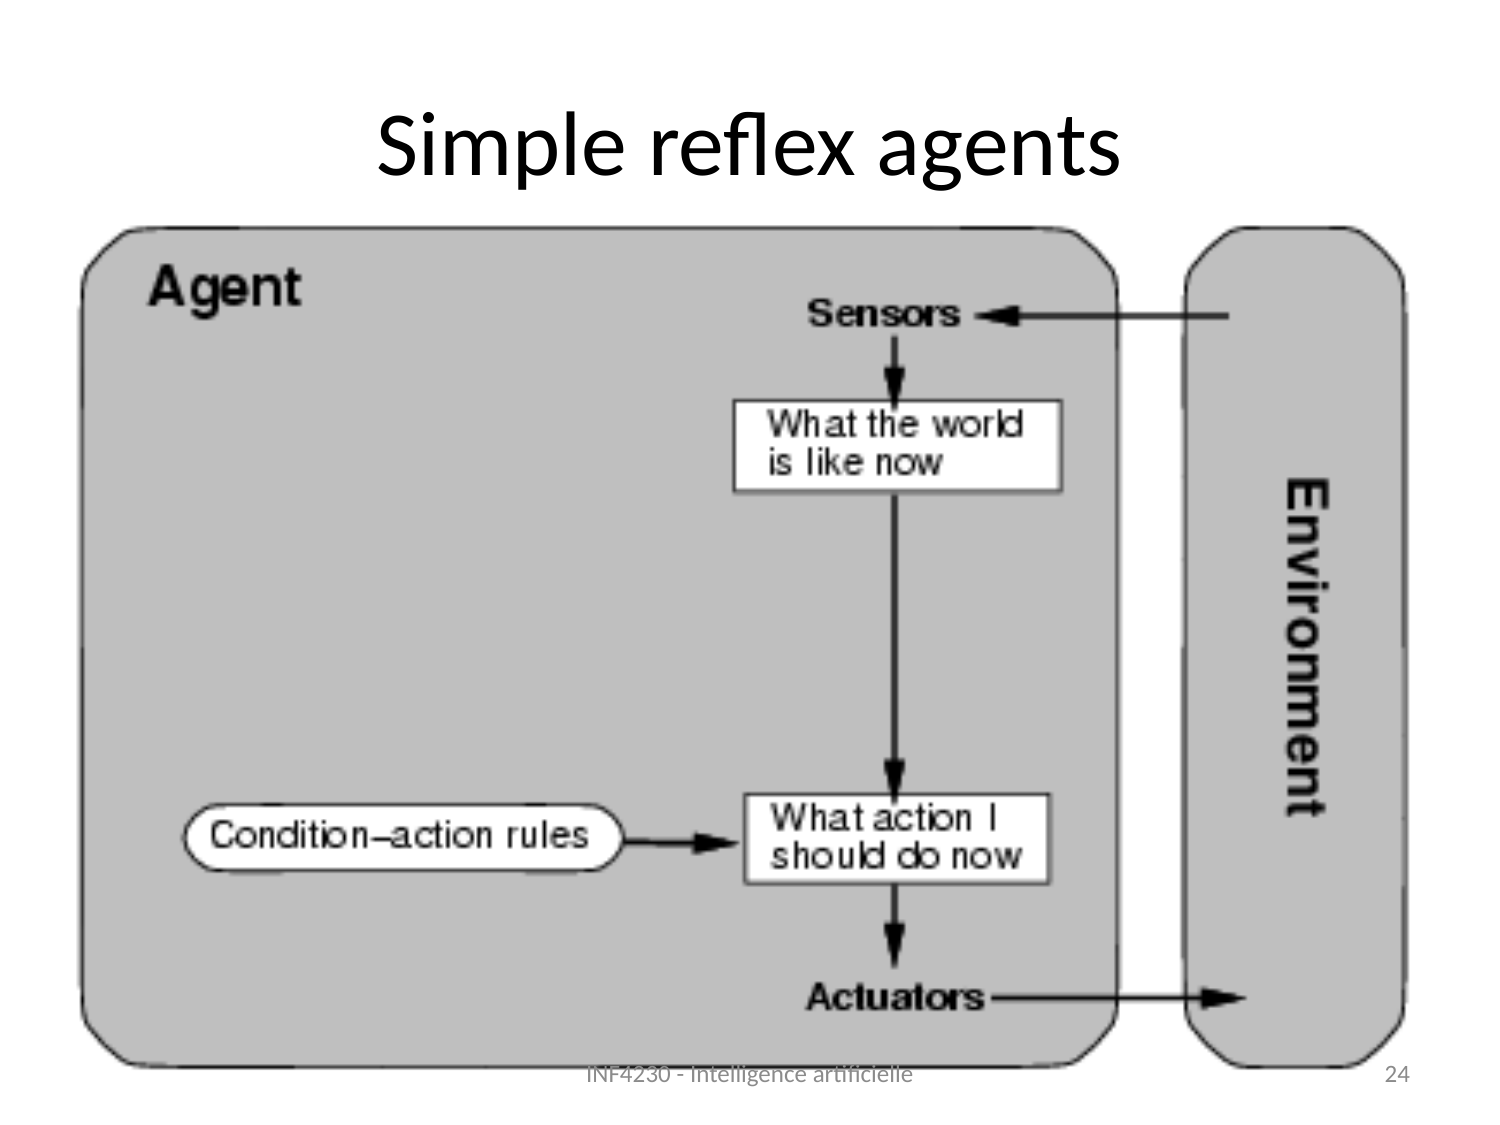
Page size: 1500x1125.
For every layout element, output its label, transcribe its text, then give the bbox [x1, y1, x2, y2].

footer INF4230 - Intelligence artificielle [512, 1042, 988, 1103]
slide_number <numéro> [1074, 1042, 1425, 1103]
picture [75, 224, 1413, 1077]
title Simple reflex agents [75, 45, 1425, 233]
